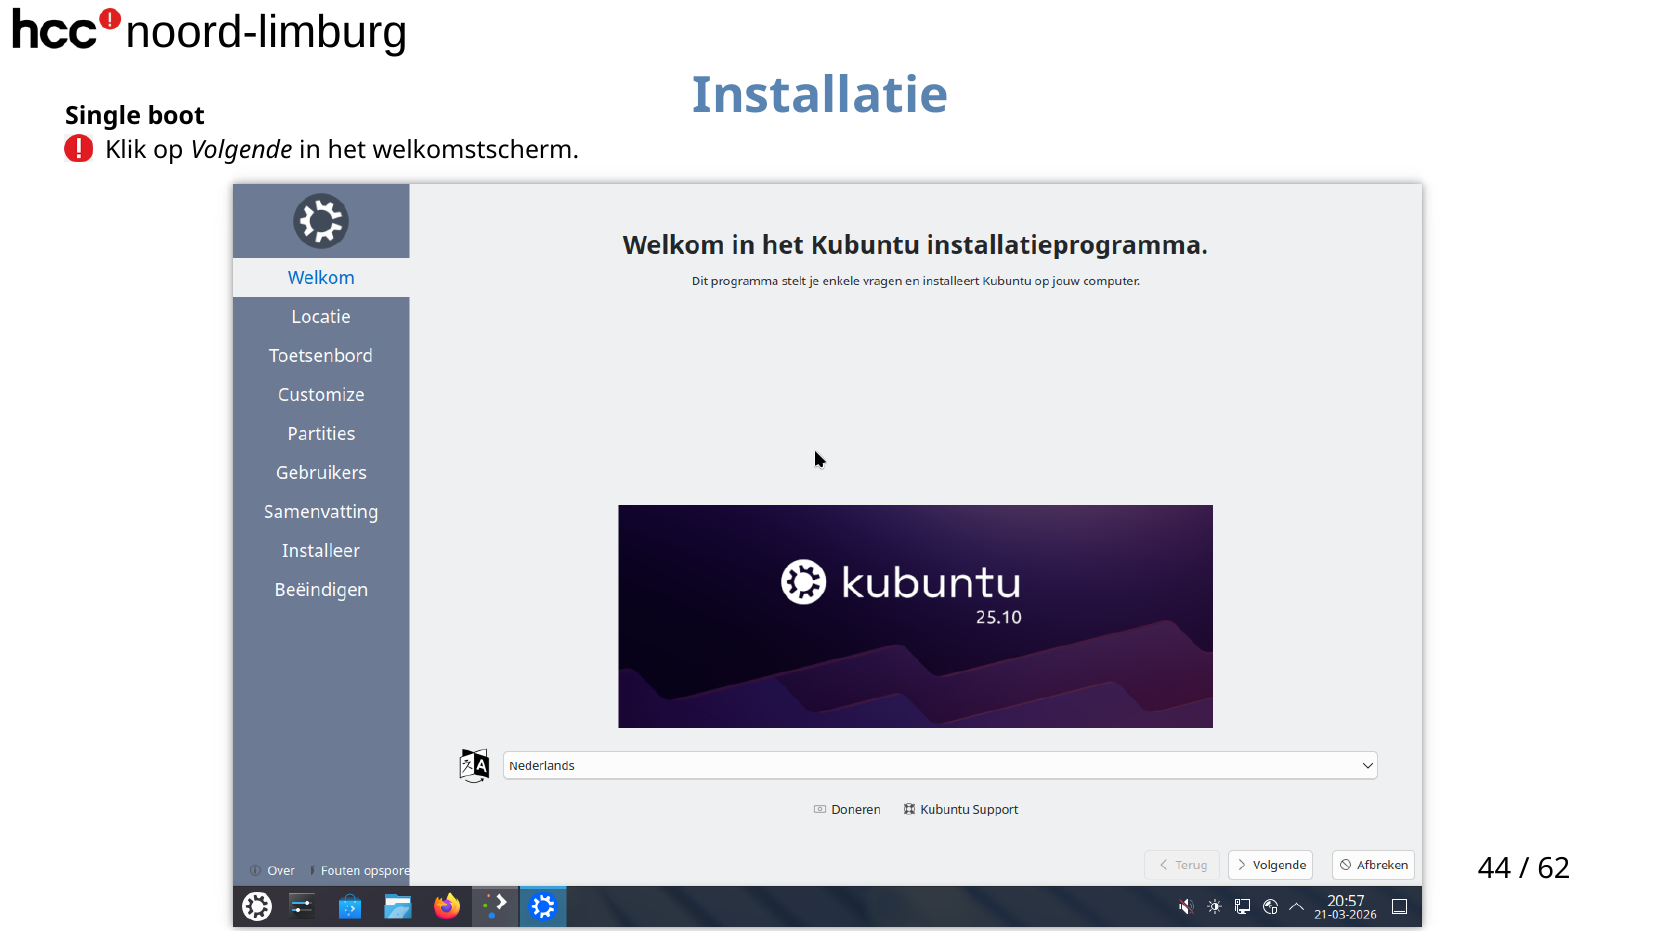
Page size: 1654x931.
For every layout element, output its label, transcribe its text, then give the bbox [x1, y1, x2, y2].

subtitle Single boot Klik op Volgende in het welkomstscherm. [64, 97, 1613, 166]
title Installatie [118, 59, 1524, 128]
picture [11, 6, 122, 50]
picture [214, 165, 1440, 931]
